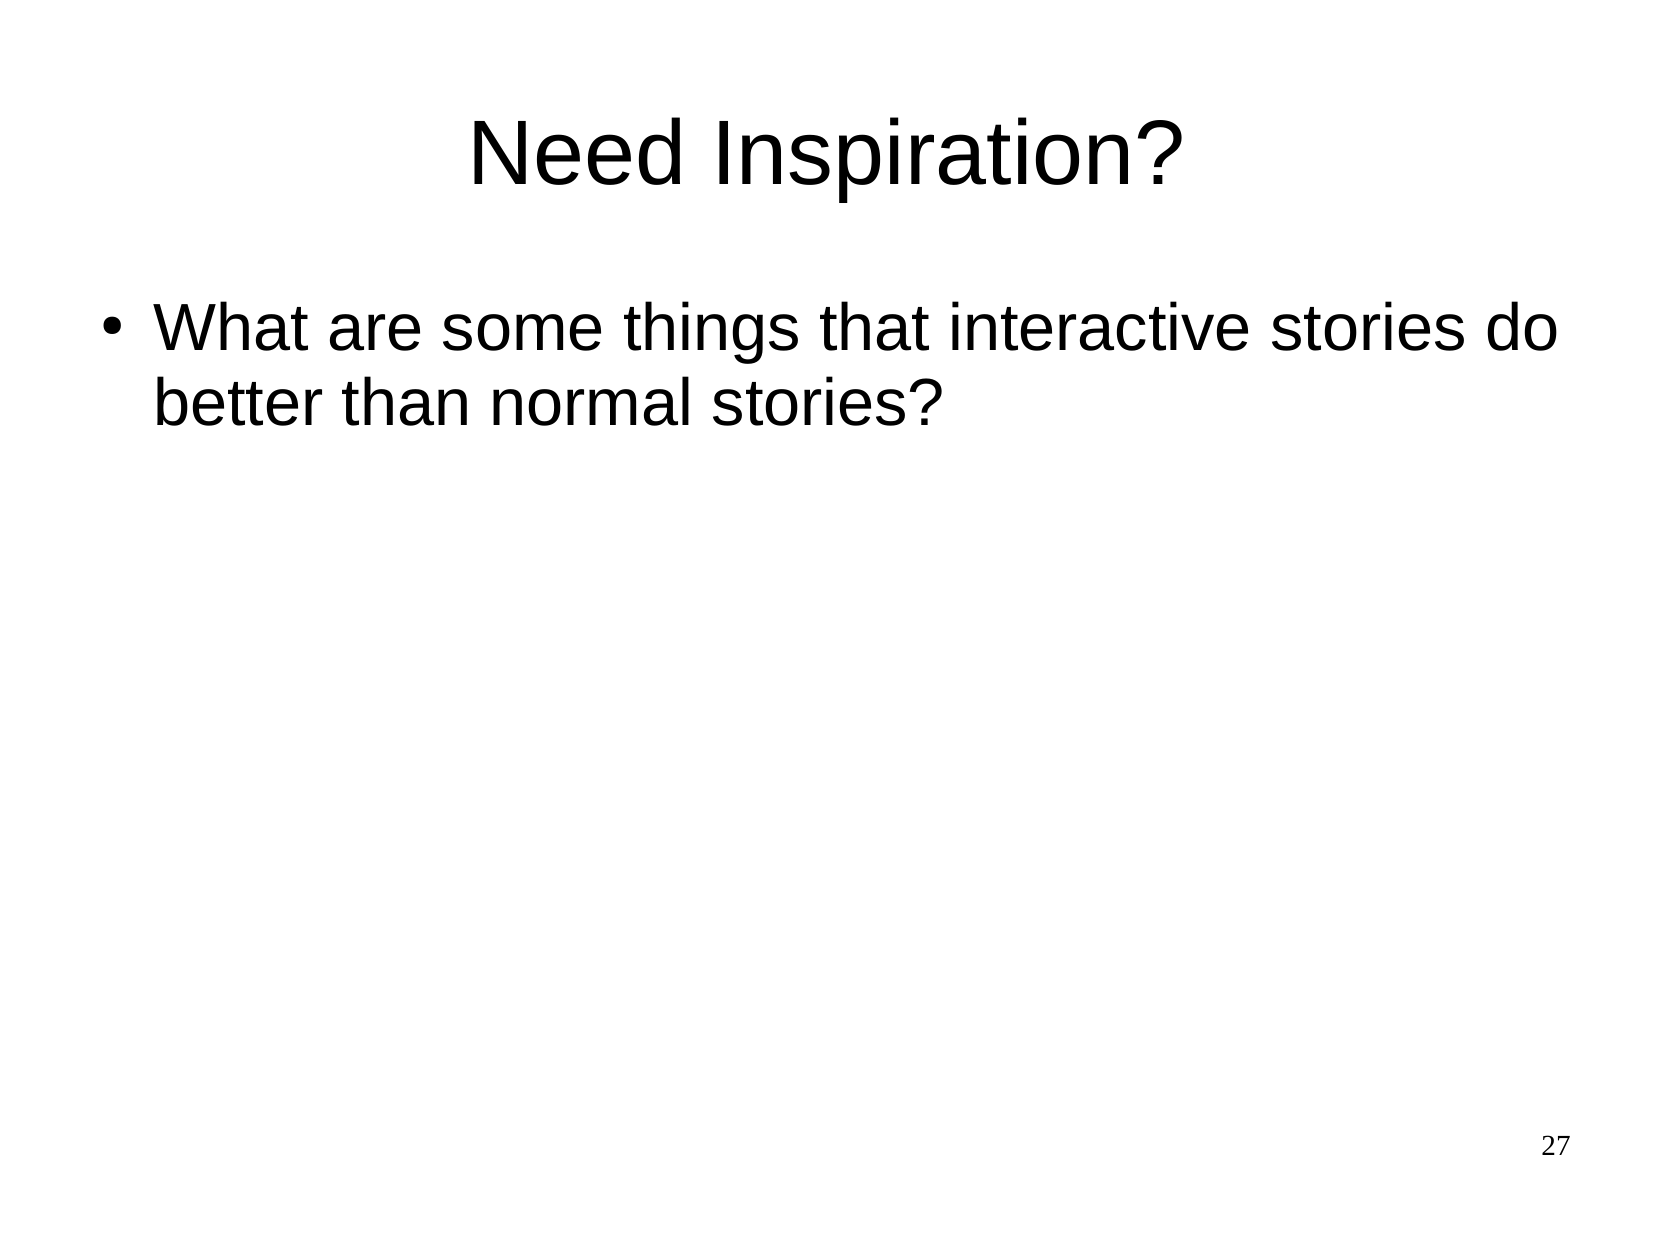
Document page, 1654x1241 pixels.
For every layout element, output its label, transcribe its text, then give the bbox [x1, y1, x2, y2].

list What are some things that interactive stories do better than normal stories? [82, 290, 1571, 1109]
title Need Inspiration? [82, 49, 1571, 257]
